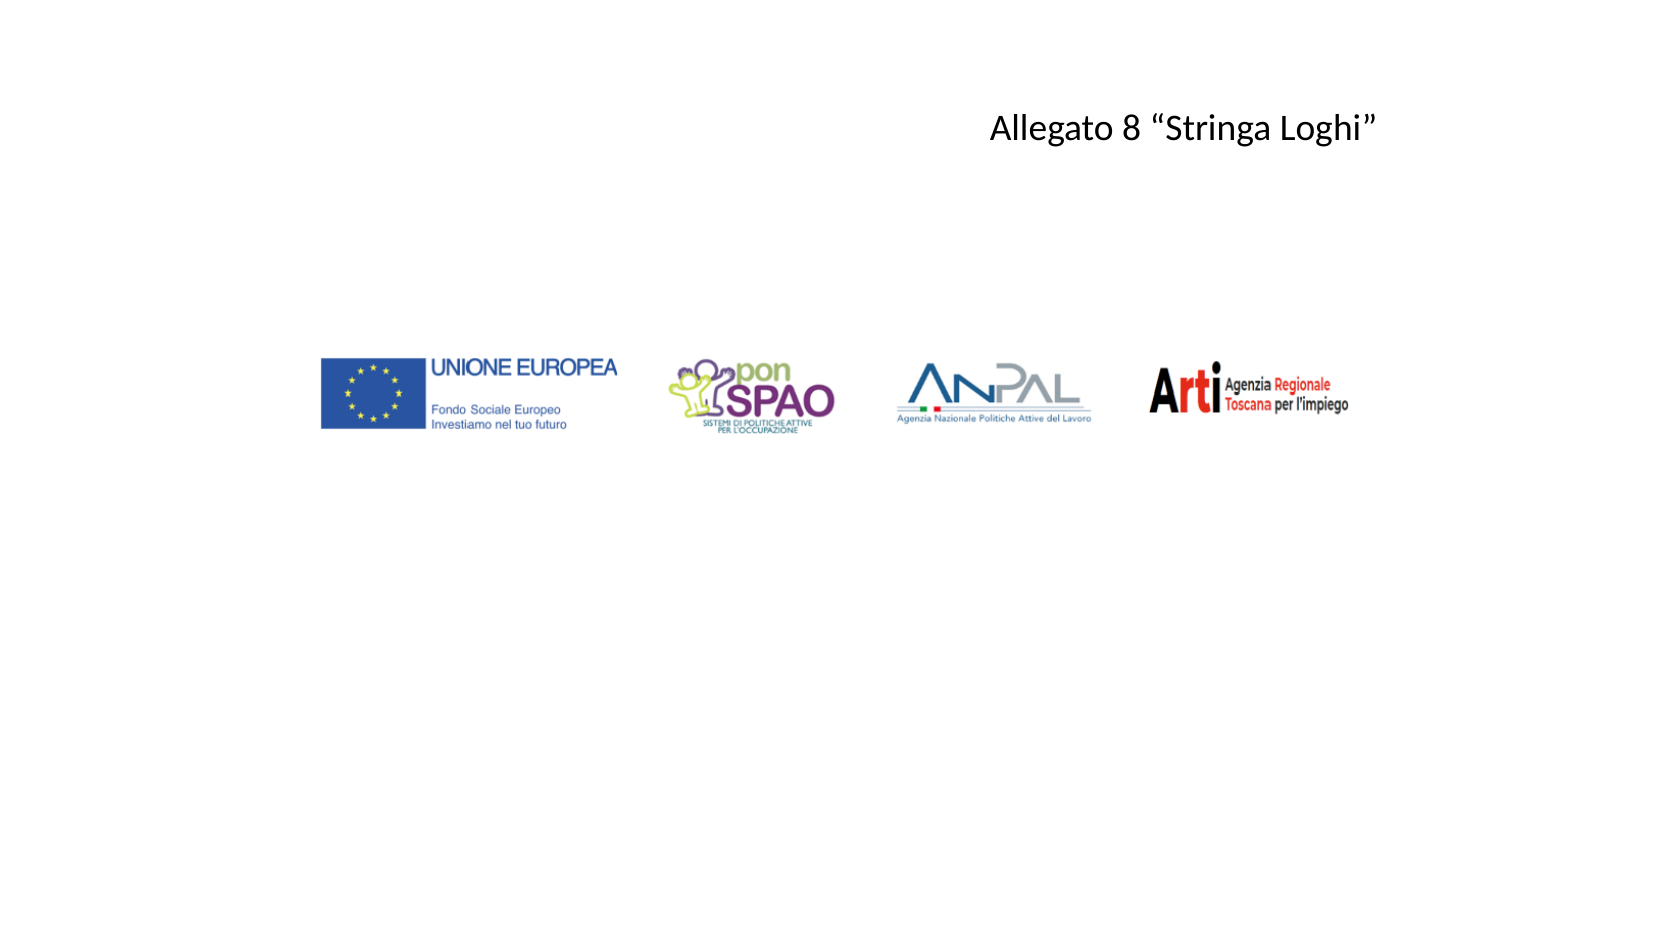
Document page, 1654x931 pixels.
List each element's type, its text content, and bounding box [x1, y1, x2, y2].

picture [315, 350, 1352, 436]
text_box Allegato 8 “Stringa Loghi” [975, 105, 1456, 204]
